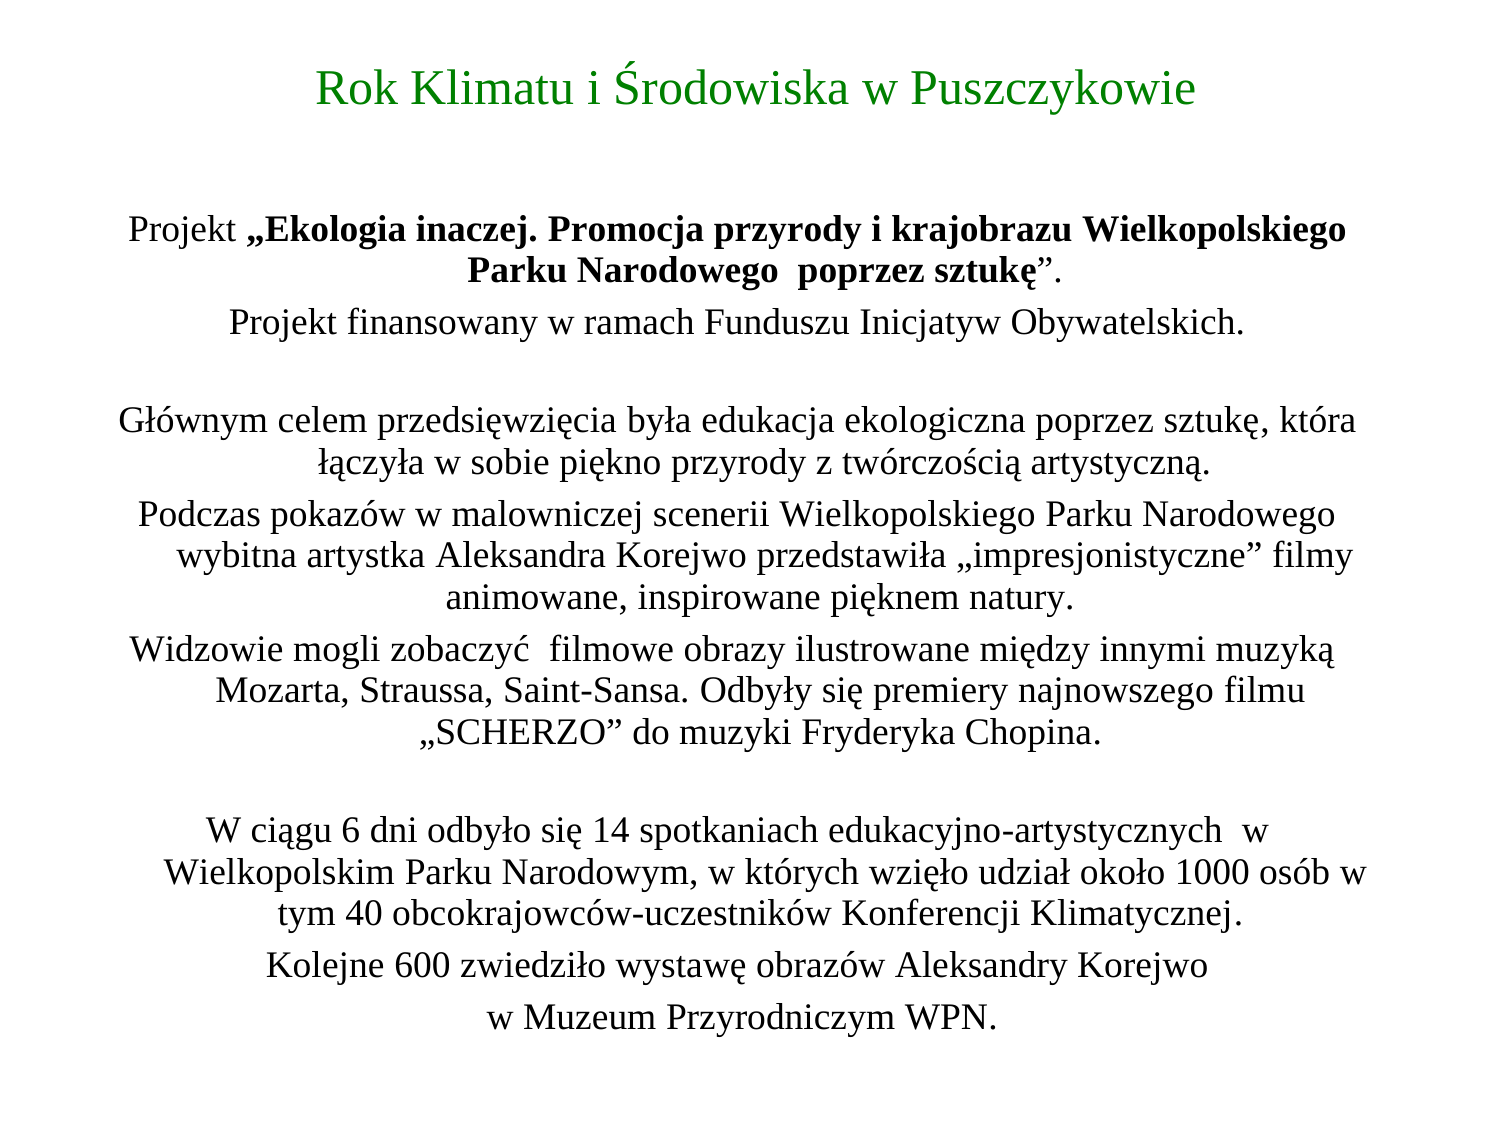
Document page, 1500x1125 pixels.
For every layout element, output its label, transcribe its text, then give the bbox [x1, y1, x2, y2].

title Rok Klimatu i Środowiska w Puszczykowie [125, 49, 1388, 126]
list Projekt „Ekologia inaczej. Promocja przyrody i krajobrazu Wielkopolskiego Parku Narodowego poprzez sztukę”. Projekt finansowany w ramach Funduszu Inicjatyw Obywatelskich. Głównym celem przedsięwzięcia była edukacja ekologiczna poprzez sztukę, która łączyła w sobie piękno przyrody z twórczością artystyczną. Podczas pokazów w malowniczej scenerii Wielkopolskiego Parku Narodowego wybitna artystka Aleksandra Korejwo przedstawiła „impresjonistyczne” filmy animowane, inspirowane pięknem natury. Widzowie mogli zobaczyć filmowe obrazy ilustrowane między innymi muzyką Mozarta, Straussa, Saint-Sansa. Odbyły się premiery najnowszego filmu „SCHERZO” do muzyki Fryderyka Chopina. W ciągu 6 dni odbyło się 14 spotkaniach edukacyjno-artystycznych w Wielkopolskim Parku Narodowym, w których wzięło udział około 1000 osób w tym 40 obcokrajowców-uczestników Konferencji Klimatycznej. Kolejne 600 zwiedziło wystawę obrazów Aleksandry Korejwo w Muzeum Przyrodniczym WPN. [87, 200, 1388, 1125]
